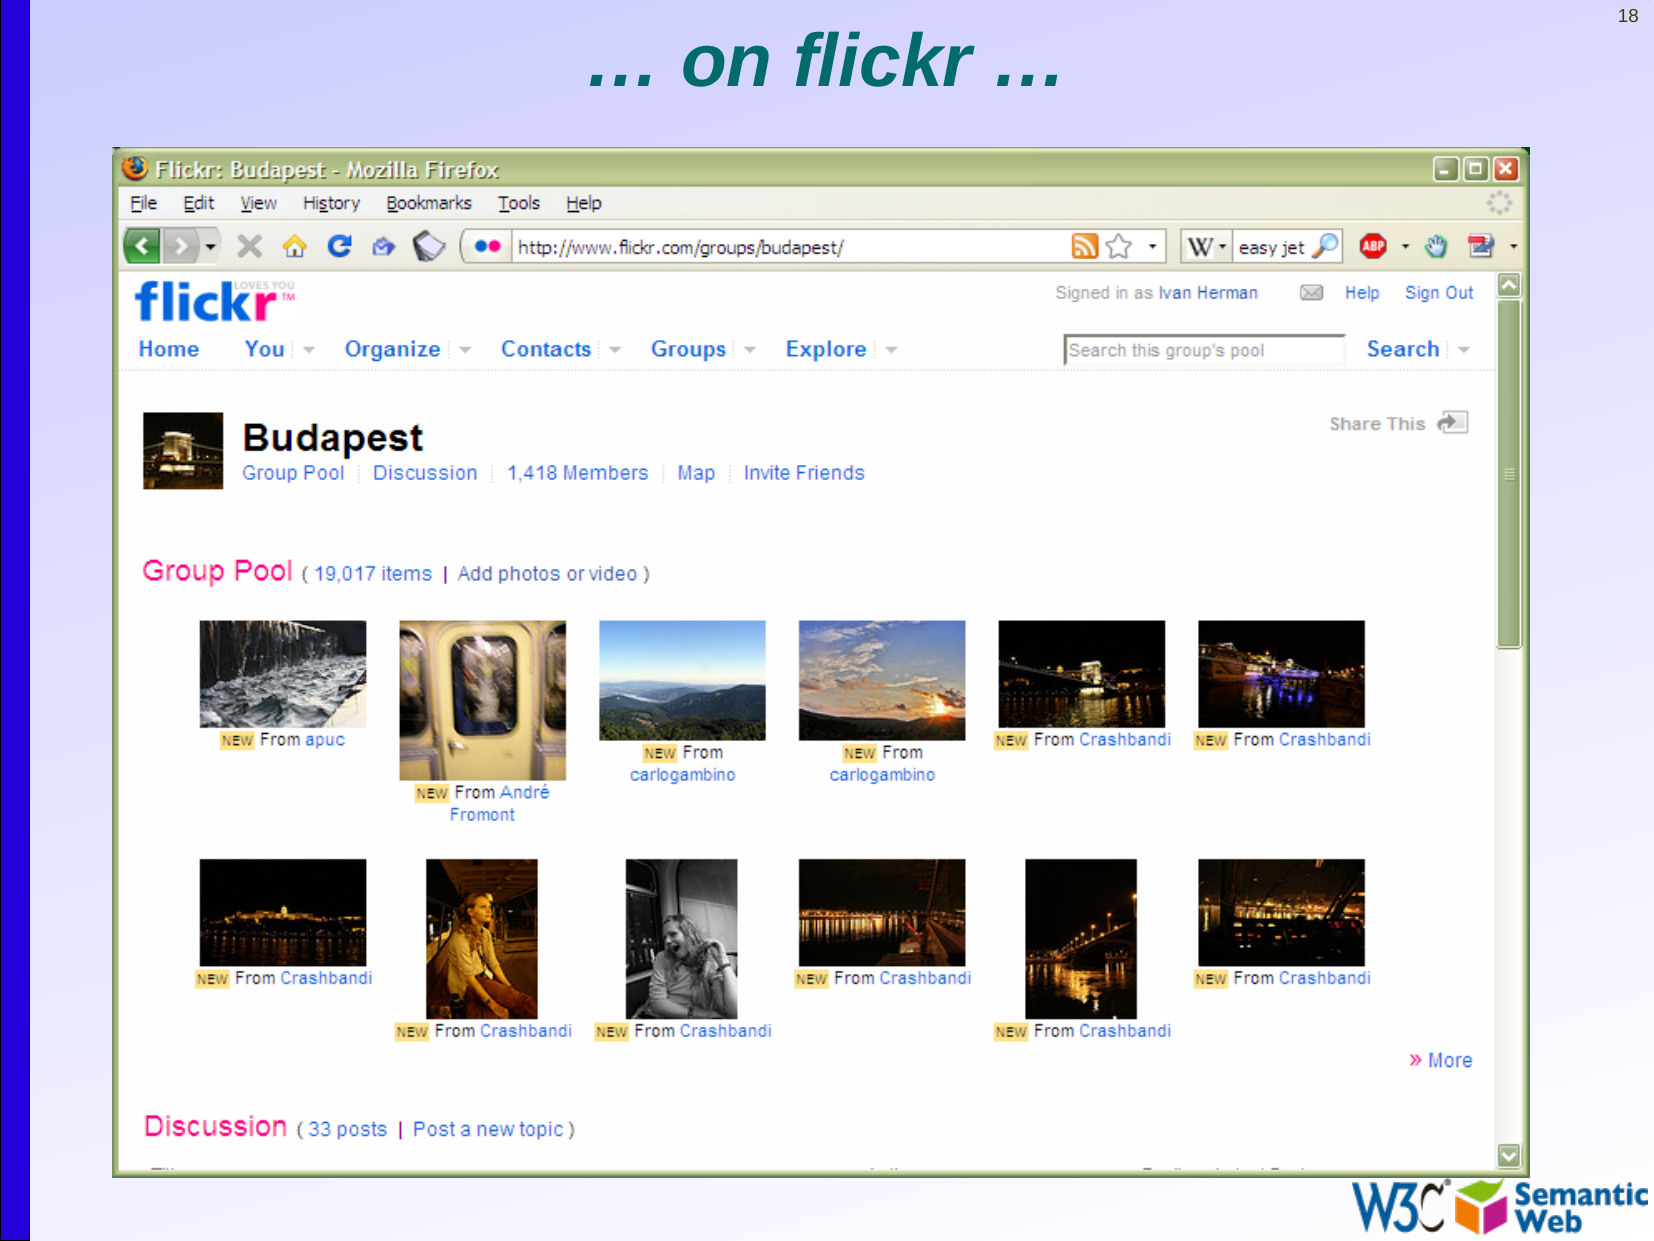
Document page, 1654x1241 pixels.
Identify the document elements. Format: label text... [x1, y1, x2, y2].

picture [112, 147, 1648, 1235]
title … on flickr … [0, 0, 1654, 119]
